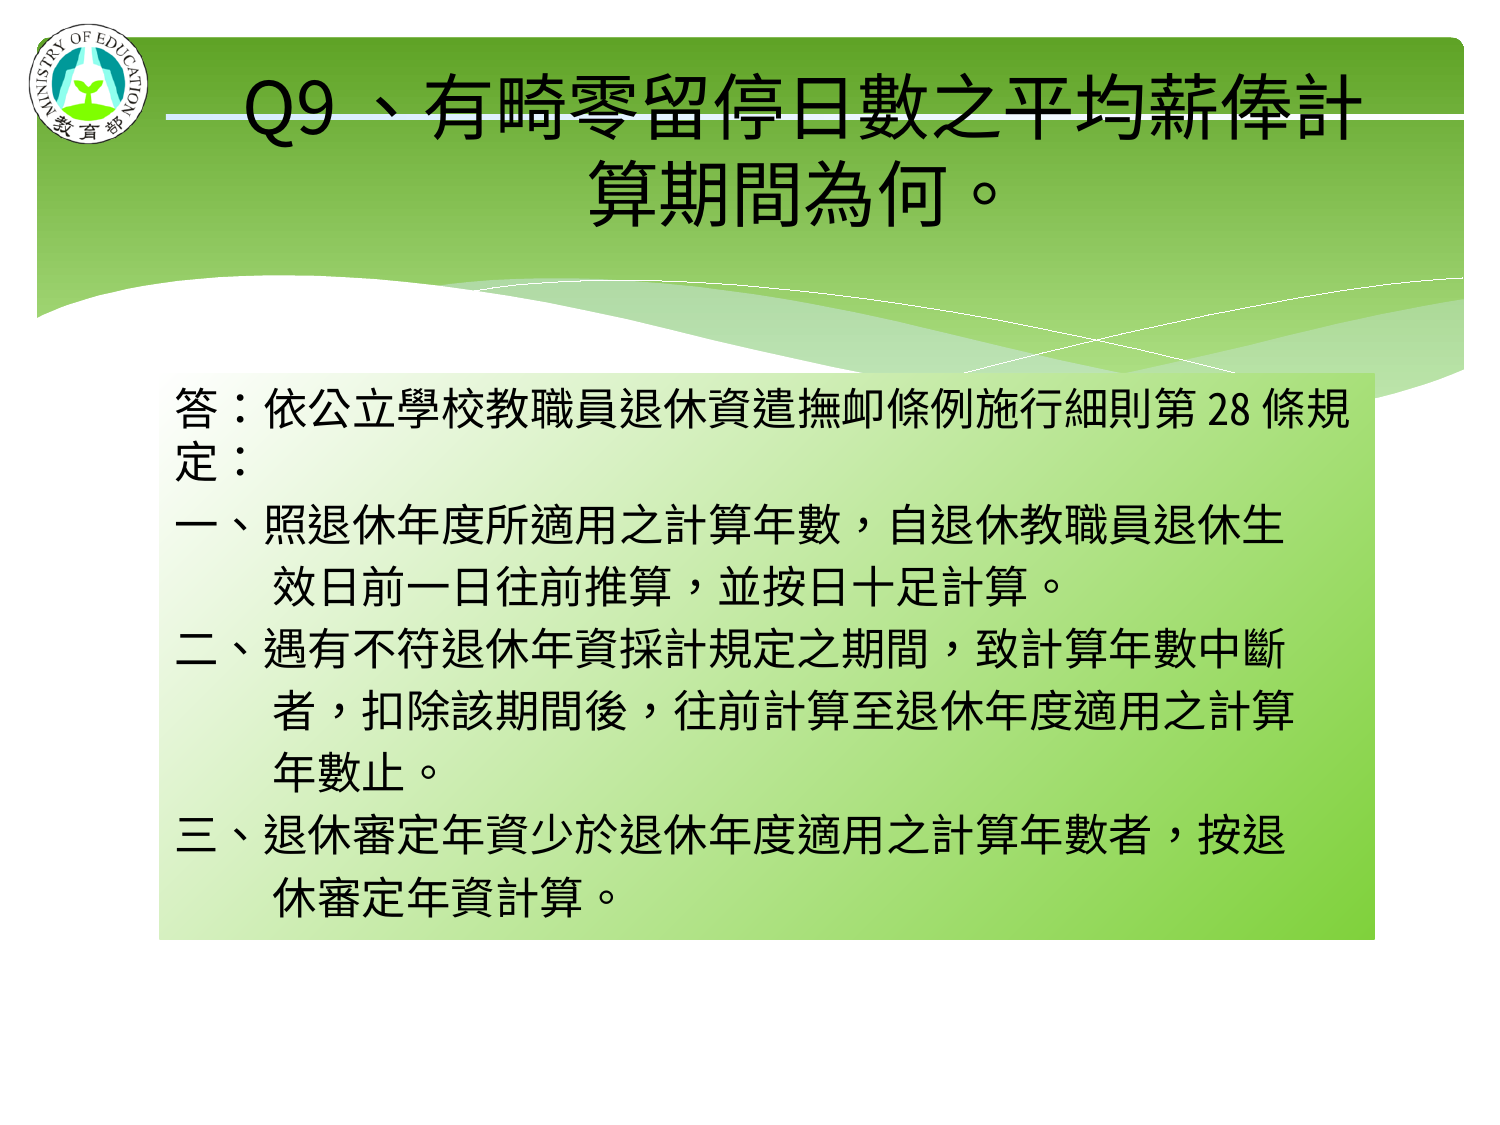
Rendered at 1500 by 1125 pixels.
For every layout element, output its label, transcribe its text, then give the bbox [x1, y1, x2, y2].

list 答：依公立學校教職員退休資遣撫卹條例施行細則第28條規定： 一、照退休年度所適用之計算年數，自退休教職員退休生 效日前一日往前推算，並按日十足計算。 二、遇有不符退休年資採計規定之期間，致計算年數中斷 者，扣除該期間後，往前計算至退休年度適用之計算 年數止。 三、退休審定年資少於退休年度適用之計算年數者，按退 休審定年資計算。 [159, 373, 1375, 940]
picture [27, 22, 149, 145]
title Q9、有畸零留停日數之平均薪俸計算期間為何。 [194, 54, 1413, 331]
